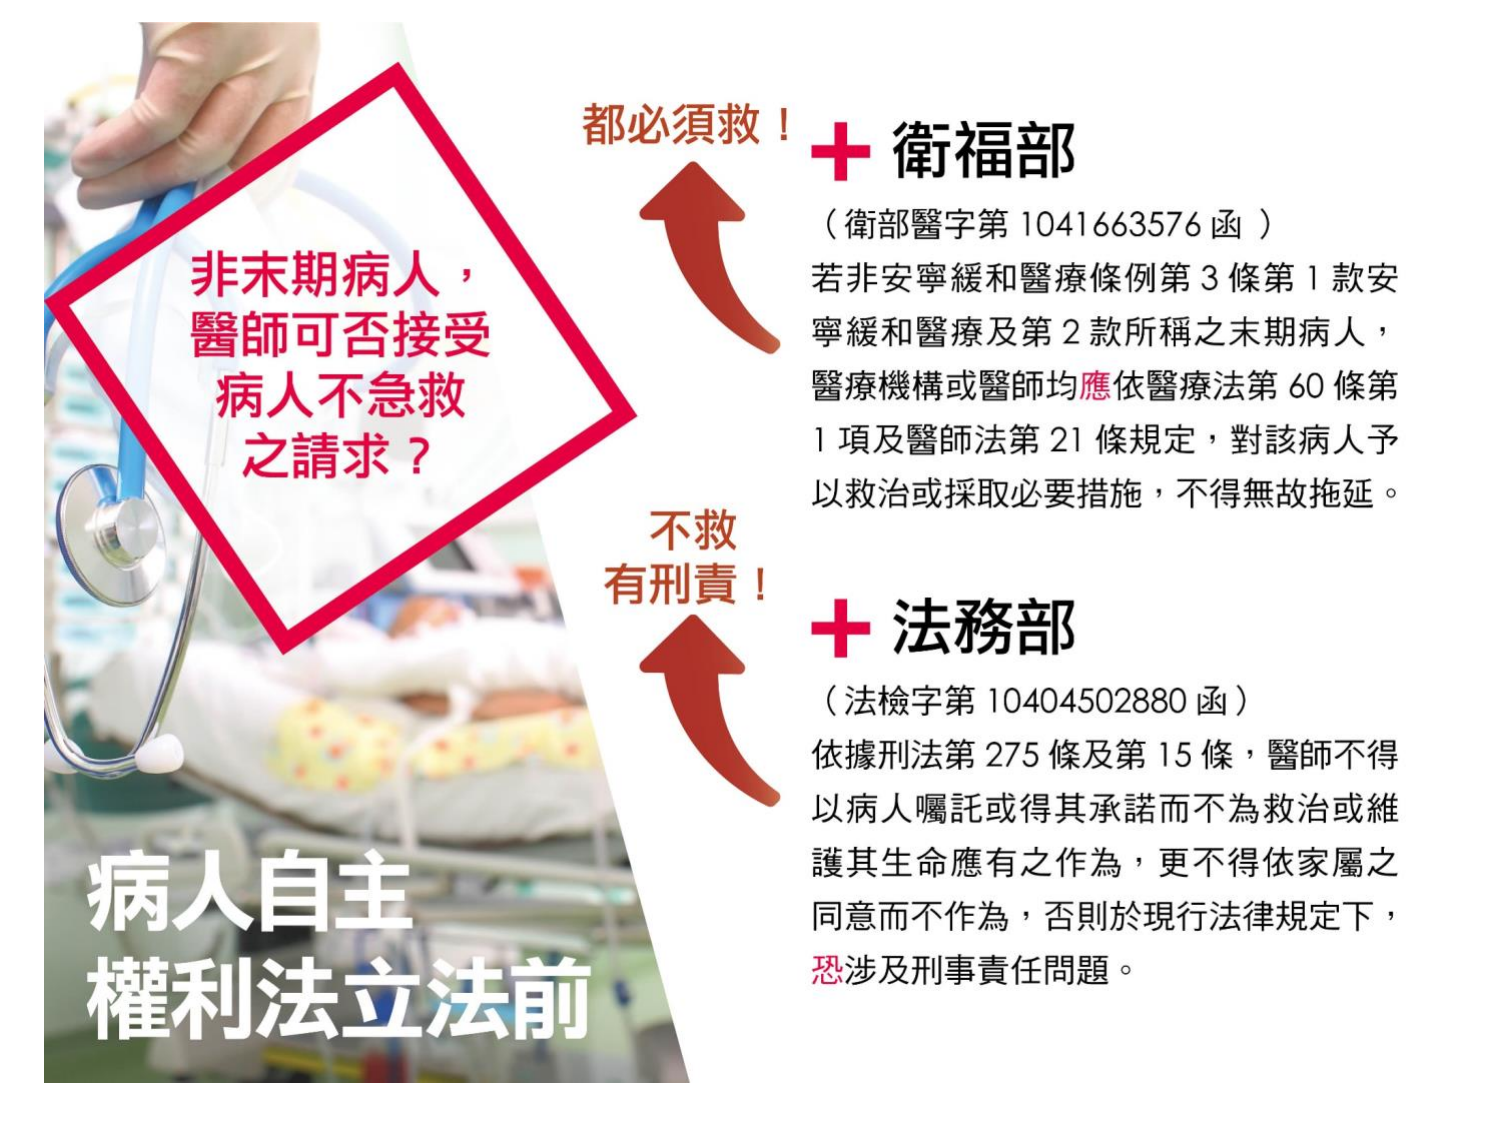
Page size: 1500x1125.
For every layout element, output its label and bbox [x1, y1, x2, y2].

picture [44, 22, 1459, 1083]
